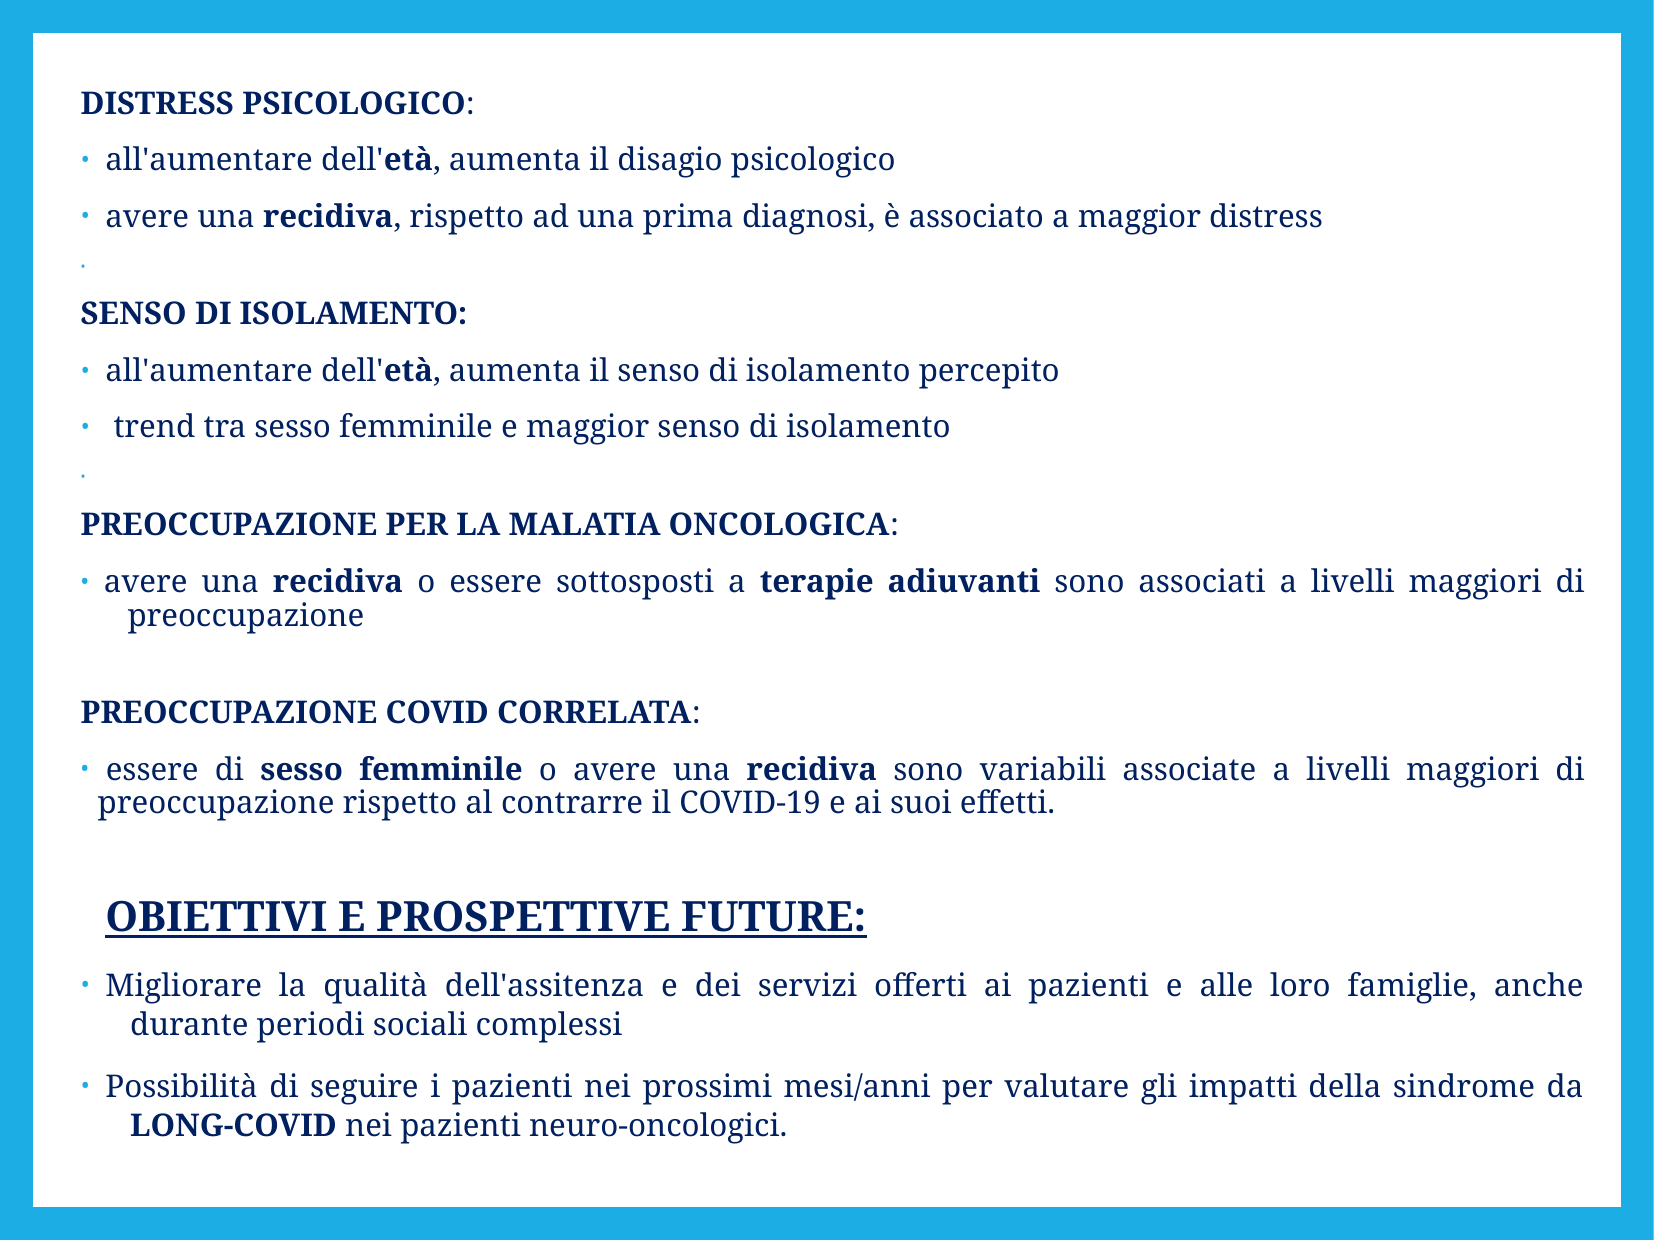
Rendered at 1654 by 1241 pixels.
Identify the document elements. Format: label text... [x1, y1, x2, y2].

list DISTRESS PSICOLOGICO: all'aumentare dell'età, aumenta il disagio psicologico avere una recidiva, rispetto ad una prima diagnosi, è associato a maggior distress SENSO DI ISOLAMENTO: all'aumentare dell'età, aumenta il senso di isolamento percepito trend tra sesso femminile e maggior senso di isolamento PREOCCUPAZIONE PER LA MALATIA ONCOLOGICA: avere una recidiva o essere sottosposti a terapie adiuvanti sono associati a livelli maggiori di preoccupazione PREOCCUPAZIONE COVID CORRELATA: essere di sesso femminile o avere una recidiva sono variabili associate a livelli maggiori di preoccupazione rispetto al contrarre il COVID-19 e ai suoi effetti. OBIETTIVI E PROSPETTIVE FUTURE: Migliorare la qualità dell'assitenza e dei servizi offerti ai pazienti e alle loro famiglie, anche durante periodi sociali complessi Possibilità di seguire i pazienti nei prossimi mesi/anni per valutare gli impatti della sindrome da LONG-COVID nei pazienti neuro-oncologici. [53, 73, 1601, 1186]
